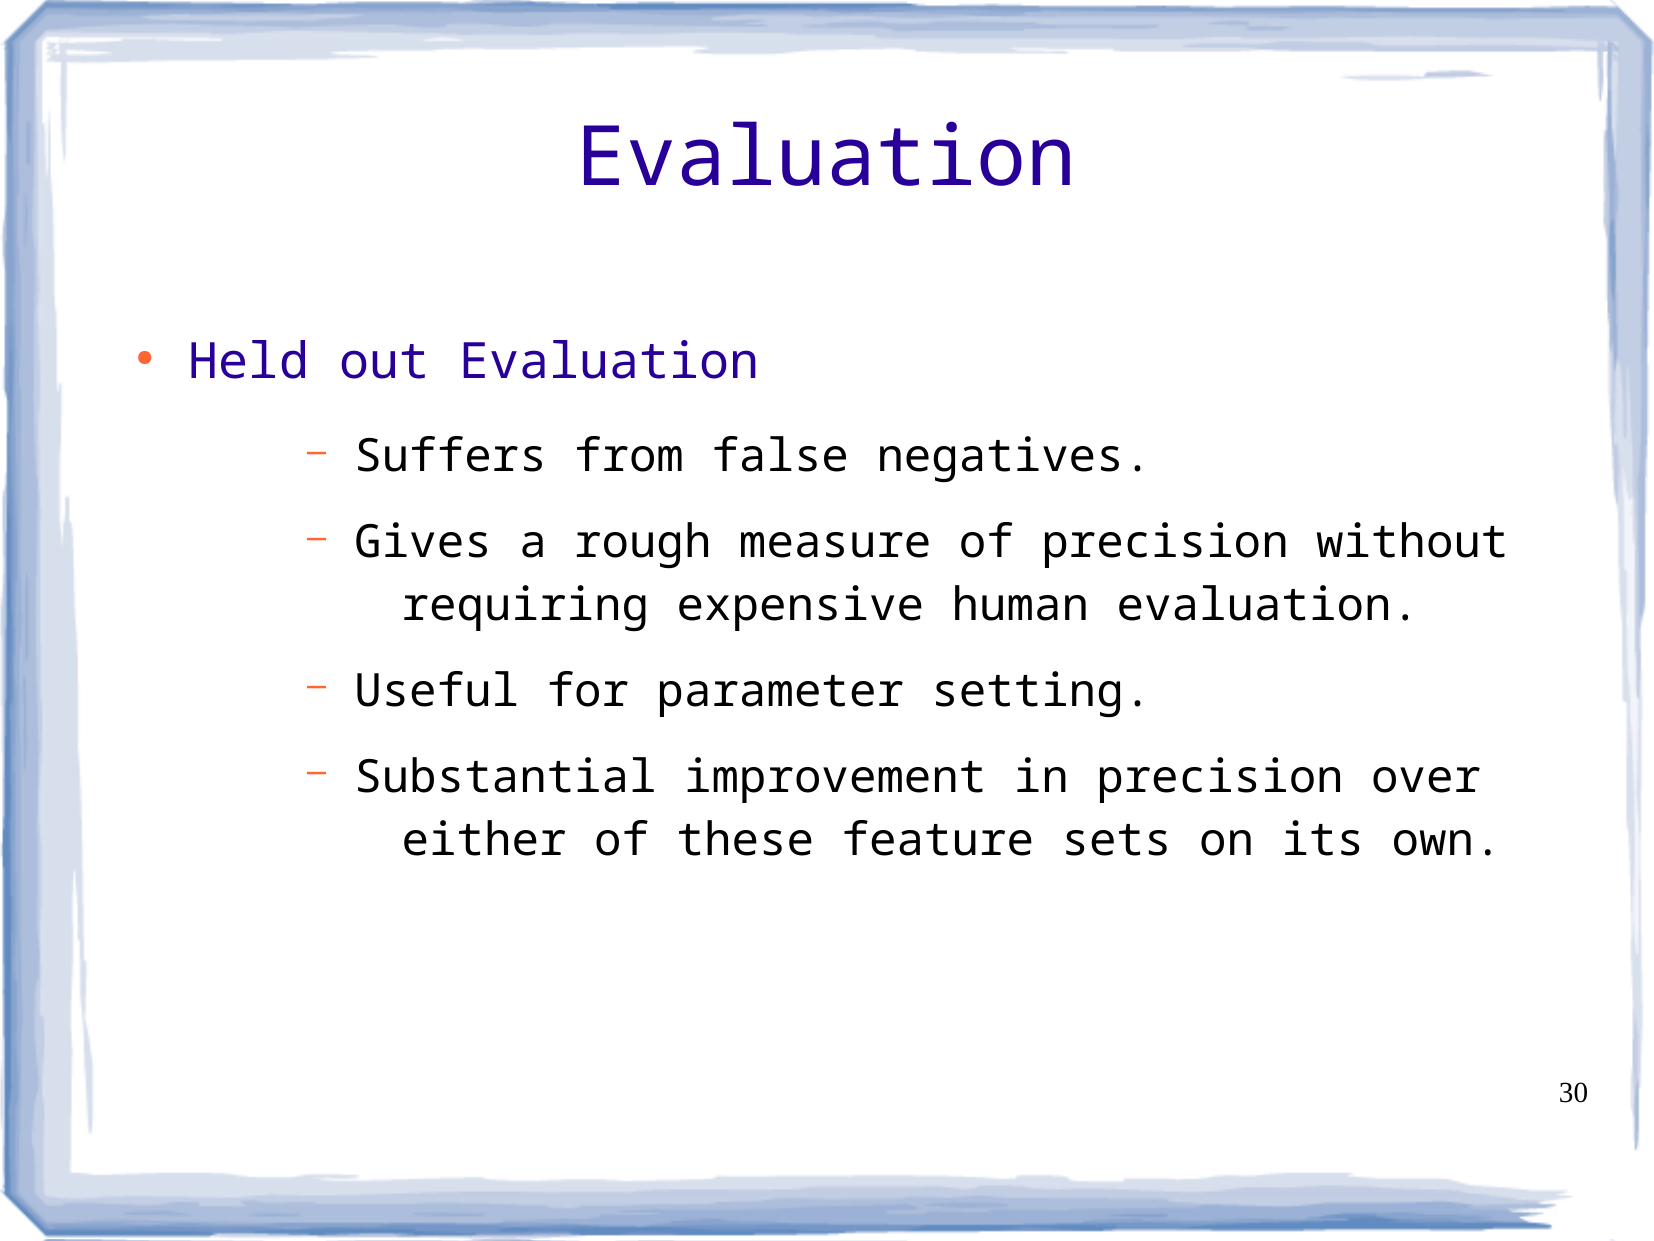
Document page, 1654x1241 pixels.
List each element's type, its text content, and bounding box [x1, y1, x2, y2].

title Evaluation [82, 49, 1571, 257]
picture [0, 0, 1654, 1241]
list Held out Evaluation Suffers from false negatives. Gives a rough measure of precision without requiring expensive human evaluation. Useful for parameter setting. Substantial improvement in precision over either of these feature sets on its own. [118, 324, 1571, 1045]
